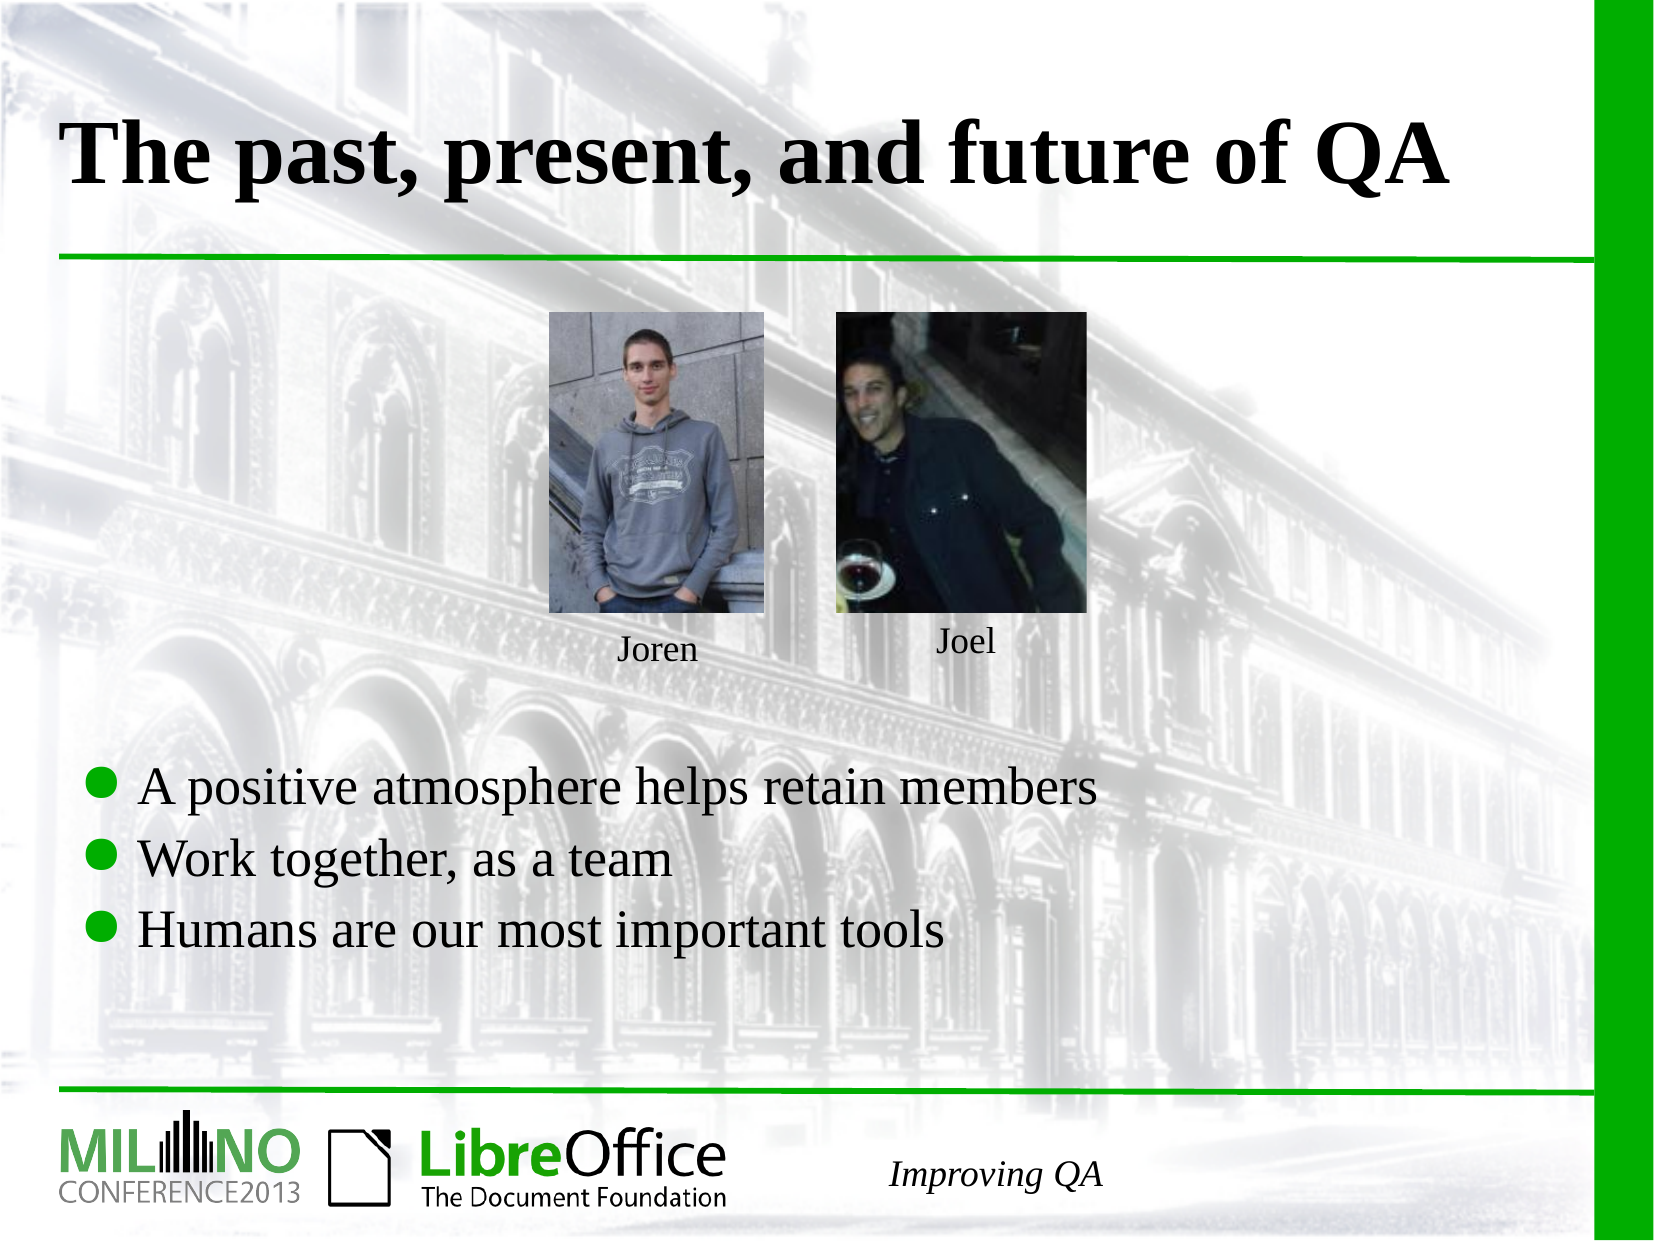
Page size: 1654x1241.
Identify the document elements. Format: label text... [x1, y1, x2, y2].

text_box Joren [602, 620, 768, 677]
title The past, present, and future of QA [59, 49, 1548, 257]
text_box Joel [921, 612, 1052, 670]
picture [0, 1, 1594, 1241]
list A positive atmosphere helps retain members Work together, as a team Humans are our most important tools [35, 755, 1524, 1010]
